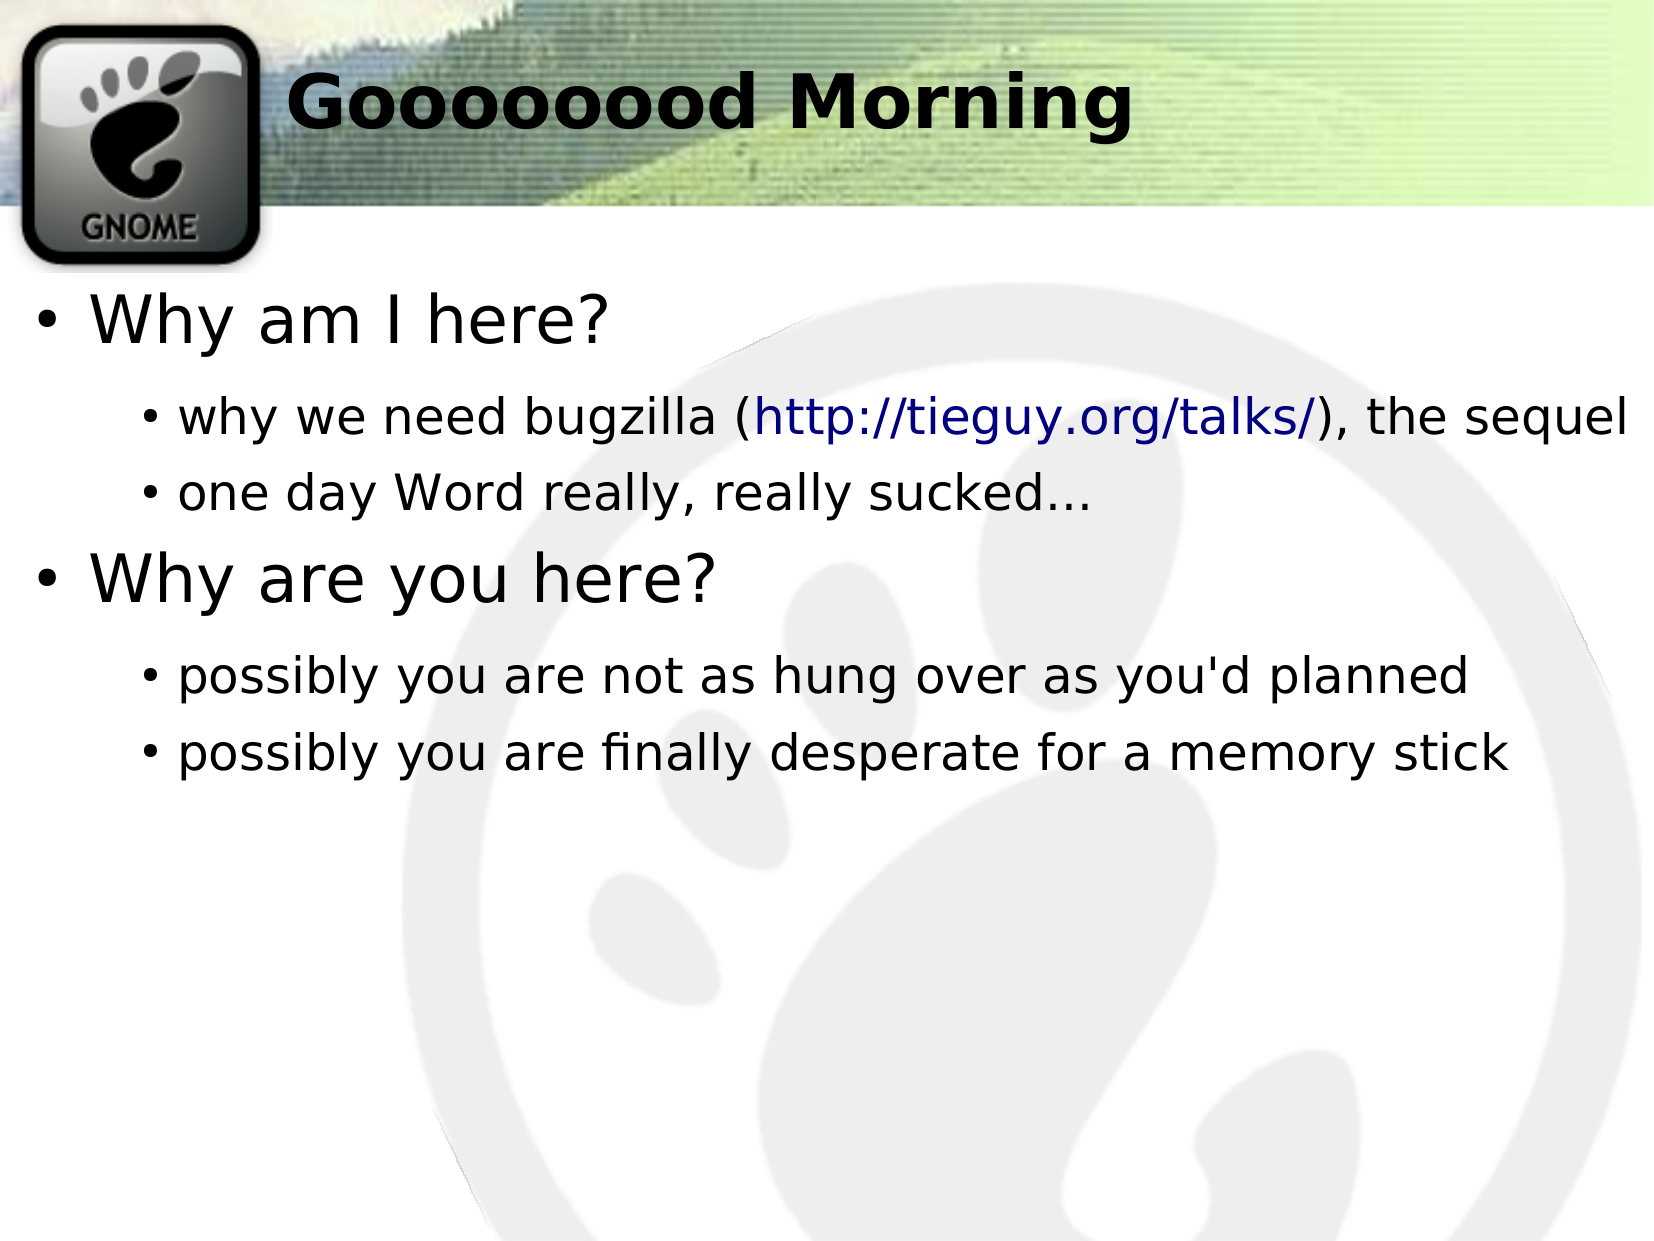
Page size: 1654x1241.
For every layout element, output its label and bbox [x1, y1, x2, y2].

picture [0, 0, 1654, 273]
picture [401, 675, 409, 700]
picture [401, 282, 1642, 1241]
picture [401, 752, 409, 777]
picture [401, 594, 405, 609]
